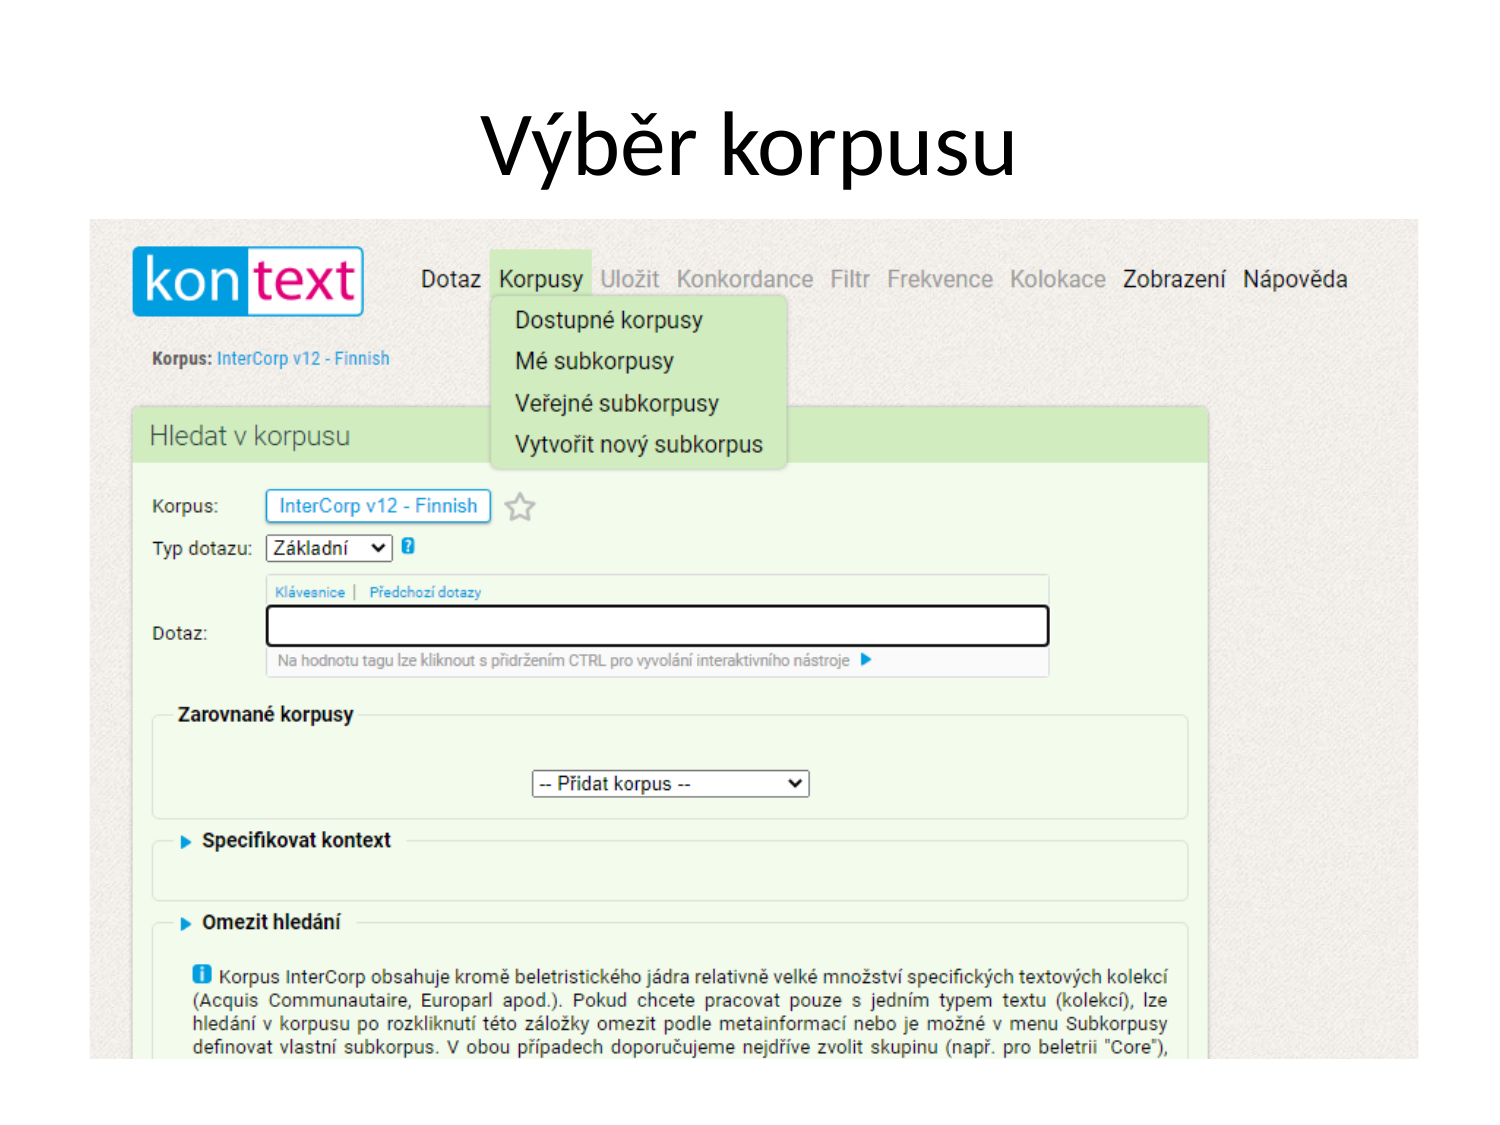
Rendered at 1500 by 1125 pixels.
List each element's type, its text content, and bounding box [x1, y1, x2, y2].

picture [89, 219, 1419, 1059]
title Výběr korpusu [75, 45, 1426, 233]
